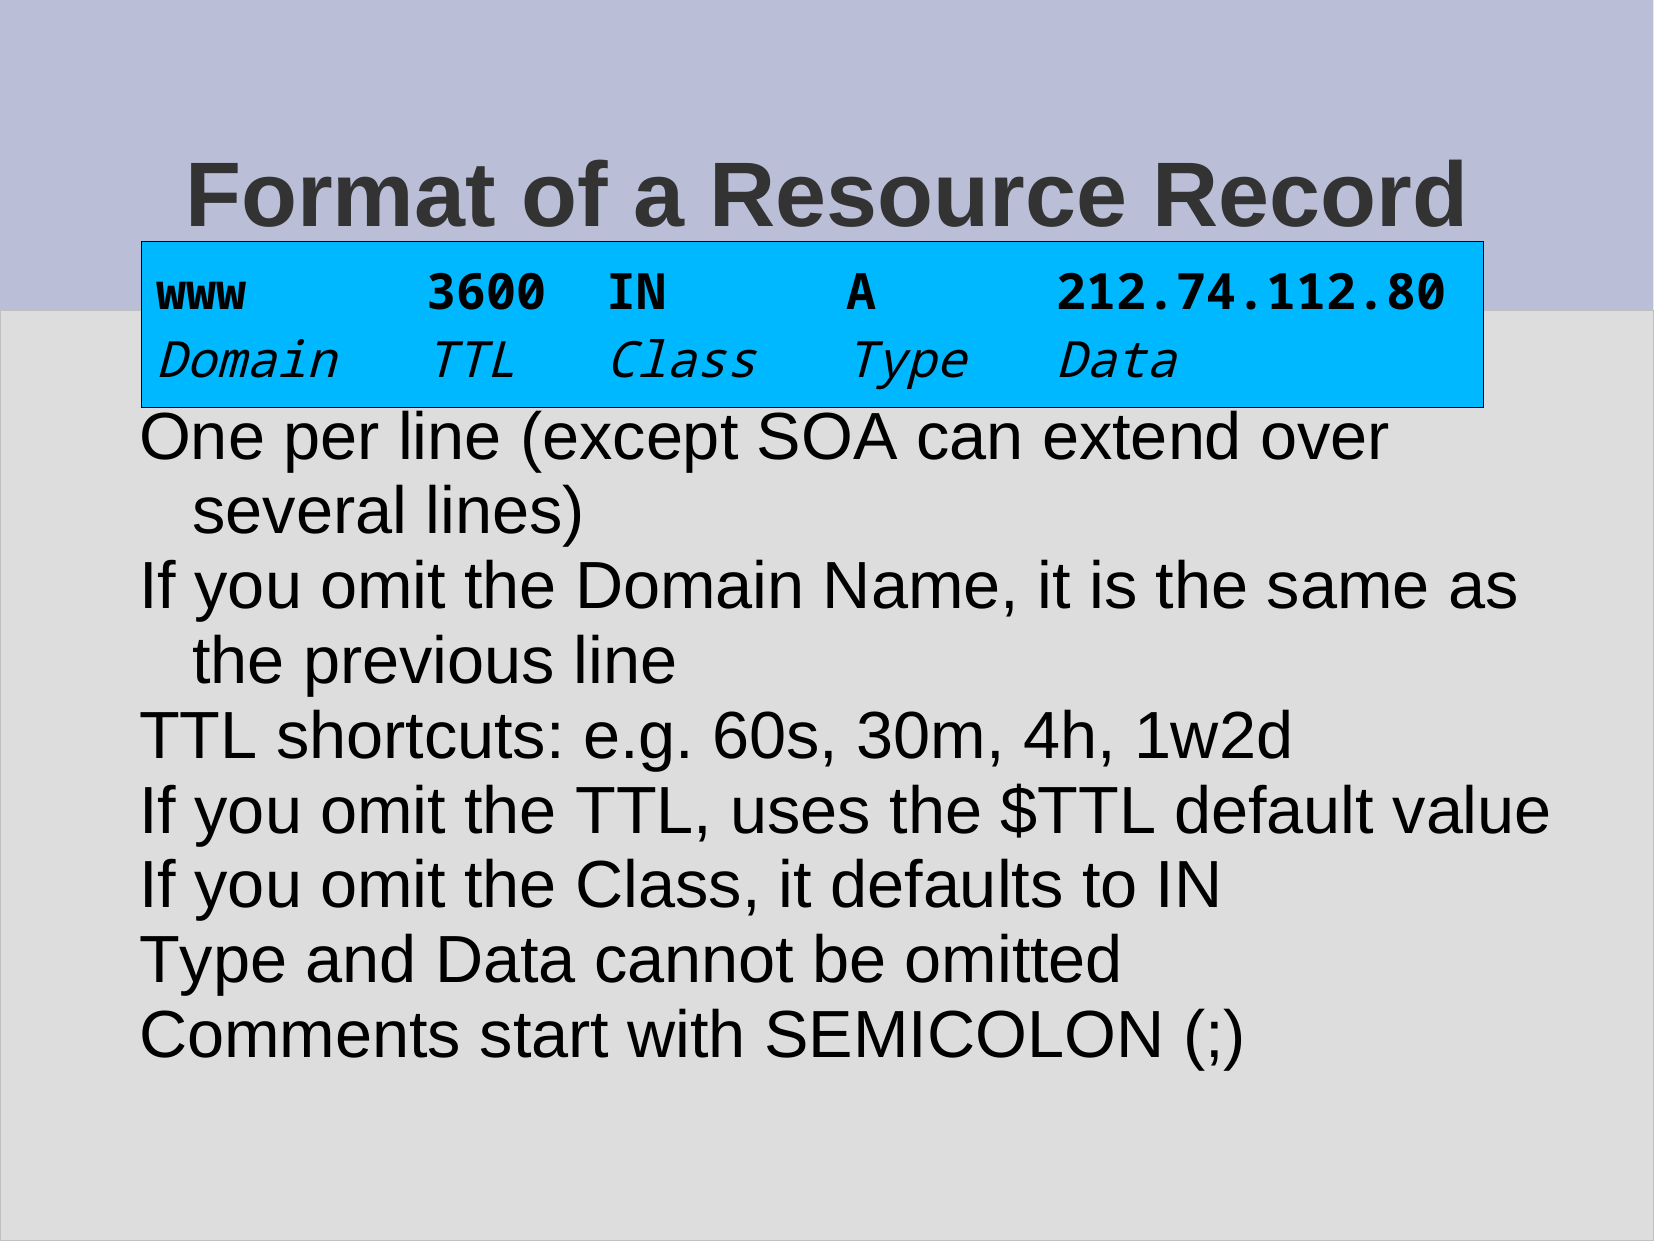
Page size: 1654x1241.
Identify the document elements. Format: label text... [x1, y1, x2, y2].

text_box www 3600 IN A 212.74.112.80 Domain TTL Class Type Data [141, 241, 1484, 385]
title Format of a Resource Record [121, 91, 1534, 299]
list One per line (except SOA can extend over several lines) If you omit the Domain Name, it is the same as the previous line TTL shortcuts: e.g. 60s, 30m, 4h, 1w2d If you omit the TTL, uses the $TTL default value If you omit the Class, it defaults to IN Type and Data cannot be omitted Comments start with SEMICOLON (;) [121, 398, 1561, 1241]
